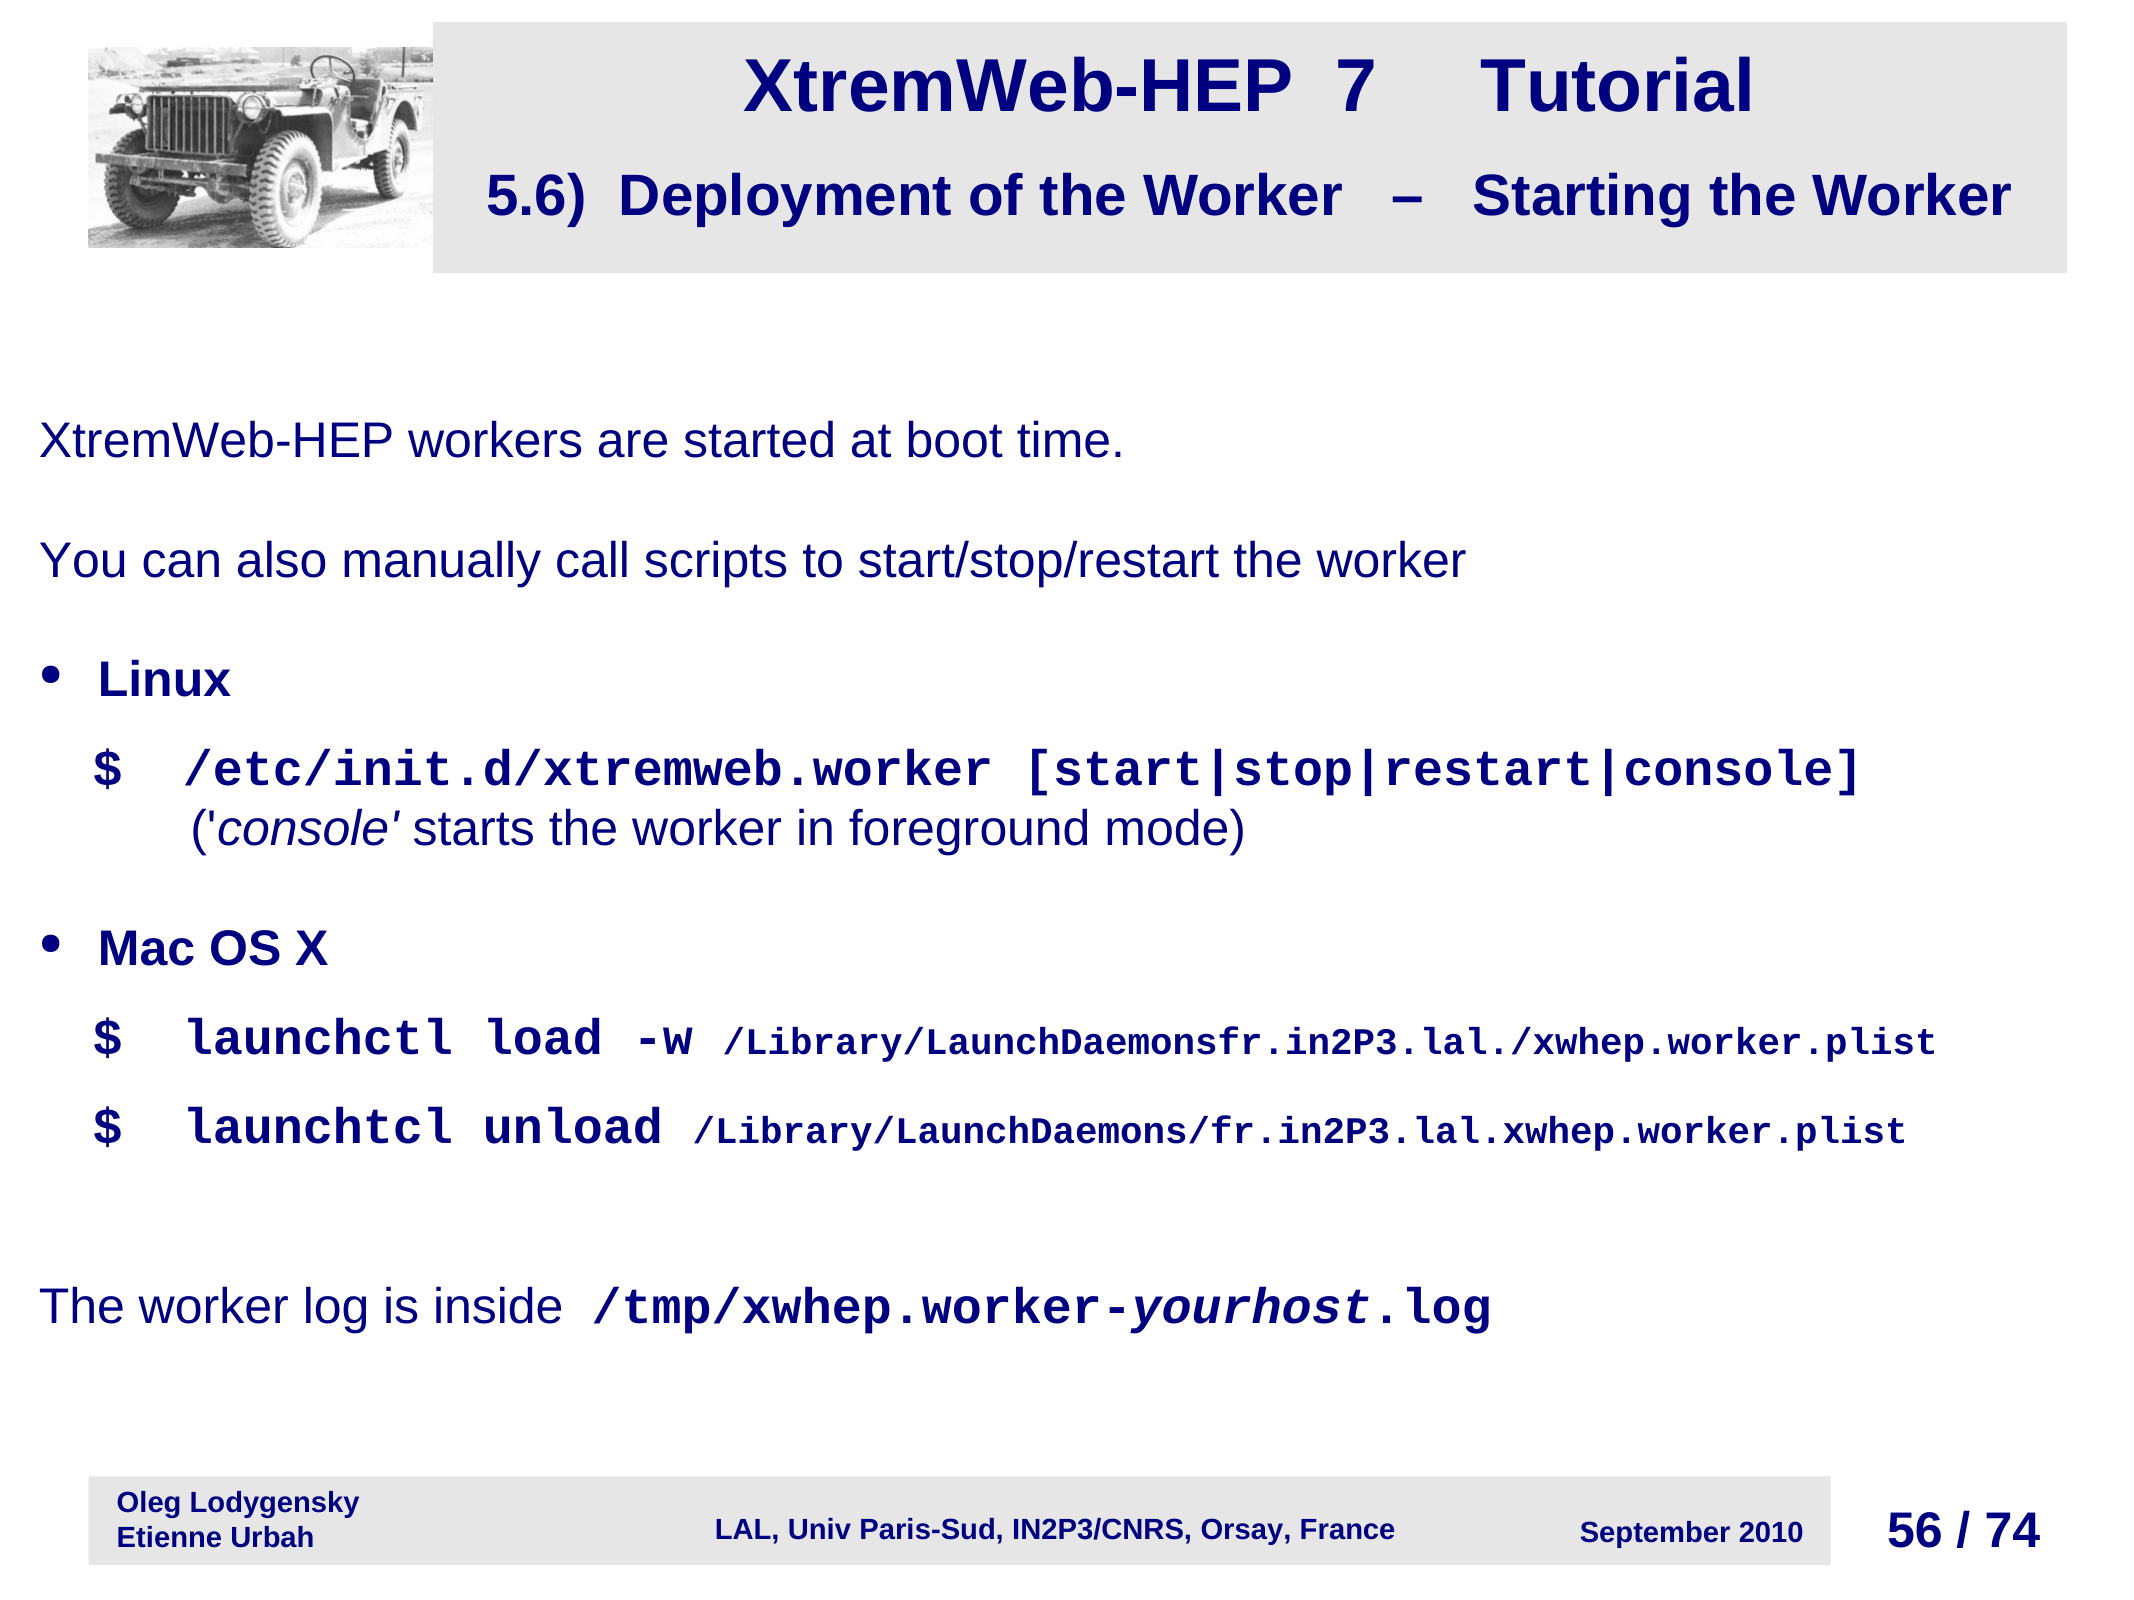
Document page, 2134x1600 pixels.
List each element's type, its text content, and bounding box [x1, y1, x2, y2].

picture [88, 47, 433, 248]
title 5.6) Deployment of the Worker – Starting the Worker [442, 118, 2067, 266]
text_box XtremWeb-HEP workers are started at boot time. You can also manually call scripts to start/stop/restart the worker Linux $ /etc/init.d/xtremweb.worker [start|stop|restart|console] ('console' starts the worker in foreground mode) Mac OS X $ launchctl load -w /Library/LaunchDaemonsfr.in2P3.lal./xwhep.worker.plist $ launchtcl unload /Library/LaunchDaemons/fr.in2P3.lal.xwhep.worker.plist The worker log is inside /tmp/xwhep.worker-yourhost.log [29, 403, 2082, 1345]
